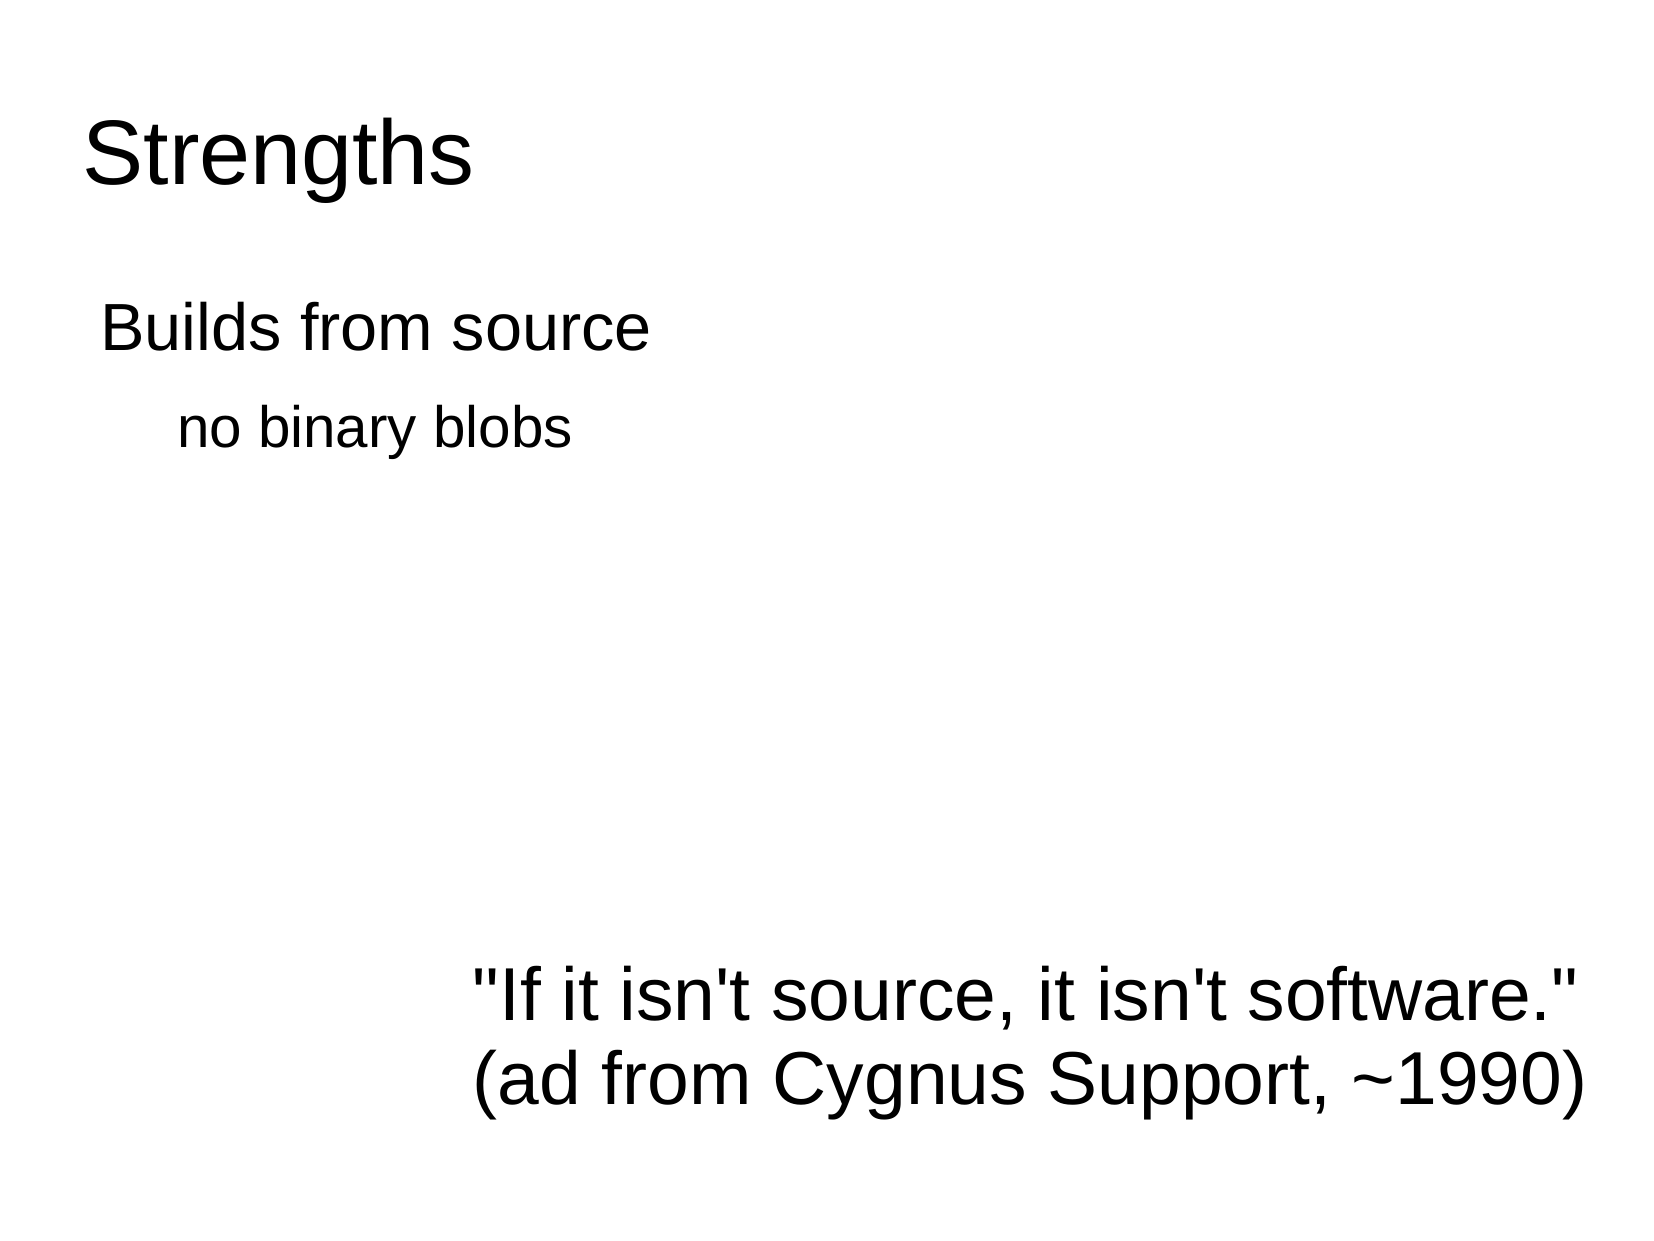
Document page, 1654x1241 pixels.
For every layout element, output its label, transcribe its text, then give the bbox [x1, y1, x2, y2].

title Strengths [82, 49, 1571, 257]
text_box "If it isn't source, it isn't software." (ad from Cygnus Support, ~1990) [458, 944, 1599, 1146]
list Builds from source no binary blobs [82, 290, 1571, 1094]
